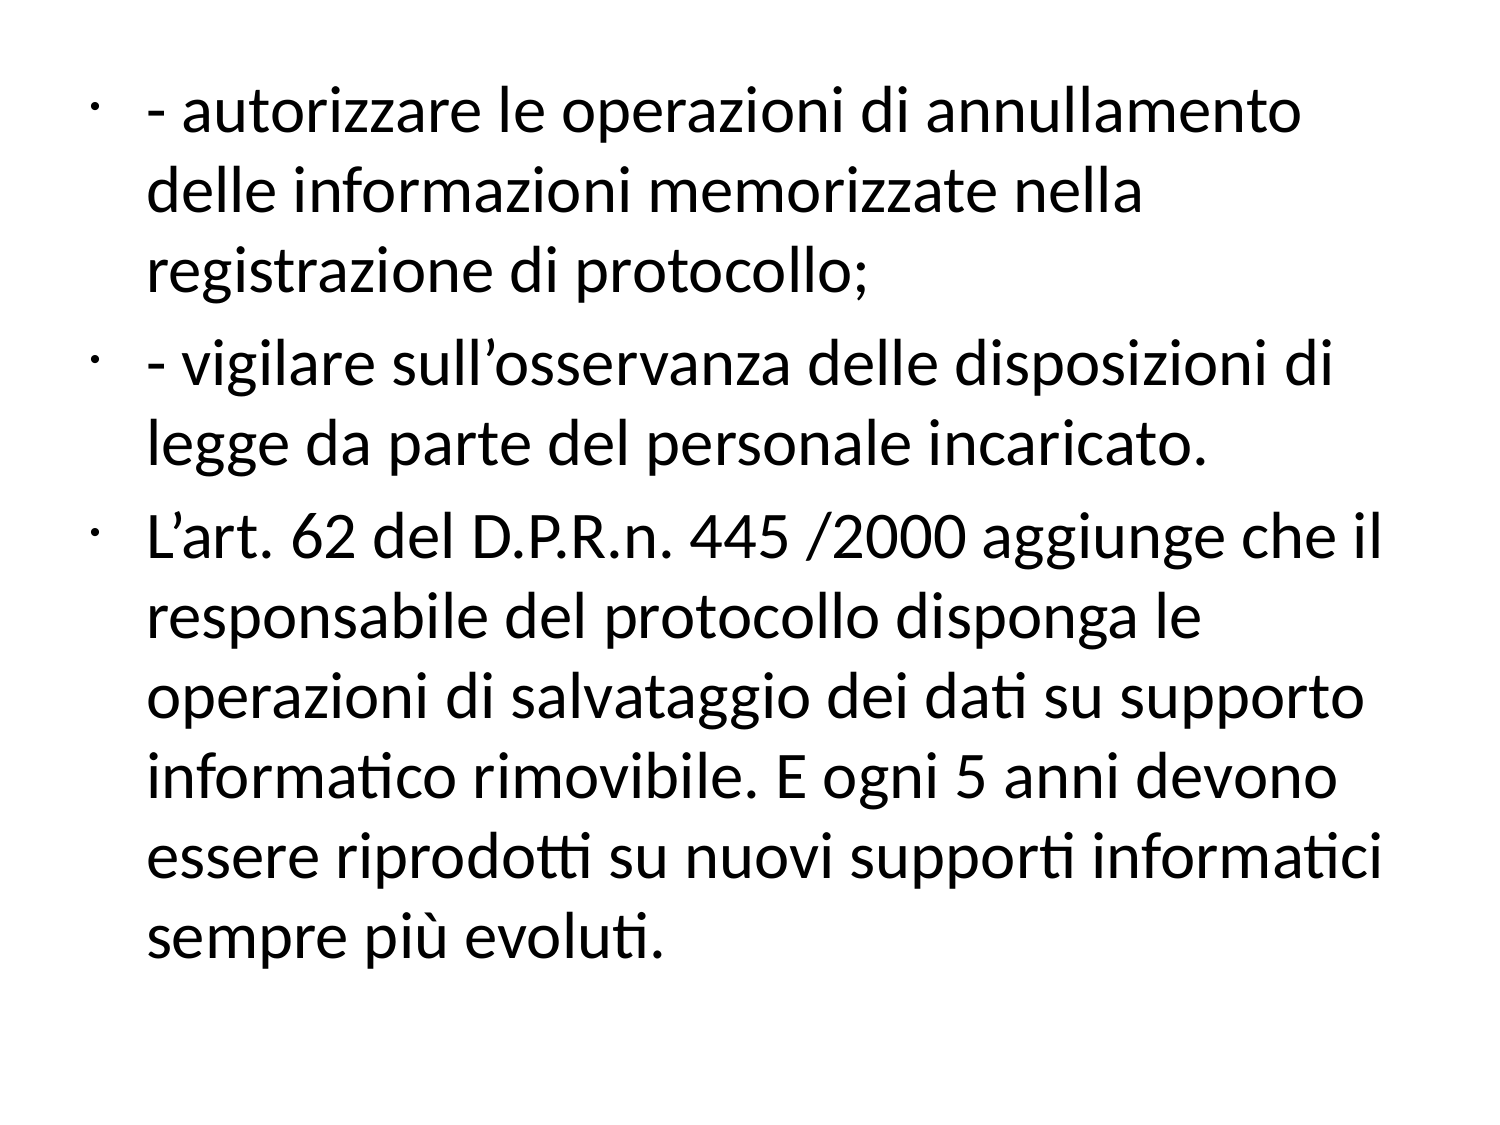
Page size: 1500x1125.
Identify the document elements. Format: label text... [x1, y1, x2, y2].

list - autorizzare le operazioni di annullamento delle informazioni memorizzate nella registrazione di protocollo; - vigilare sull’osservanza delle disposizioni di legge da parte del personale incaricato. L’art. 62 del D.P.R.n. 445 /2000 aggiunge che il responsabile del protocollo disponga le operazioni di salvataggio dei dati su supporto informatico rimovibile. E ogni 5 anni devono essere riprodotti su nuovi supporti informatici sempre più evoluti. [75, 58, 1425, 1005]
